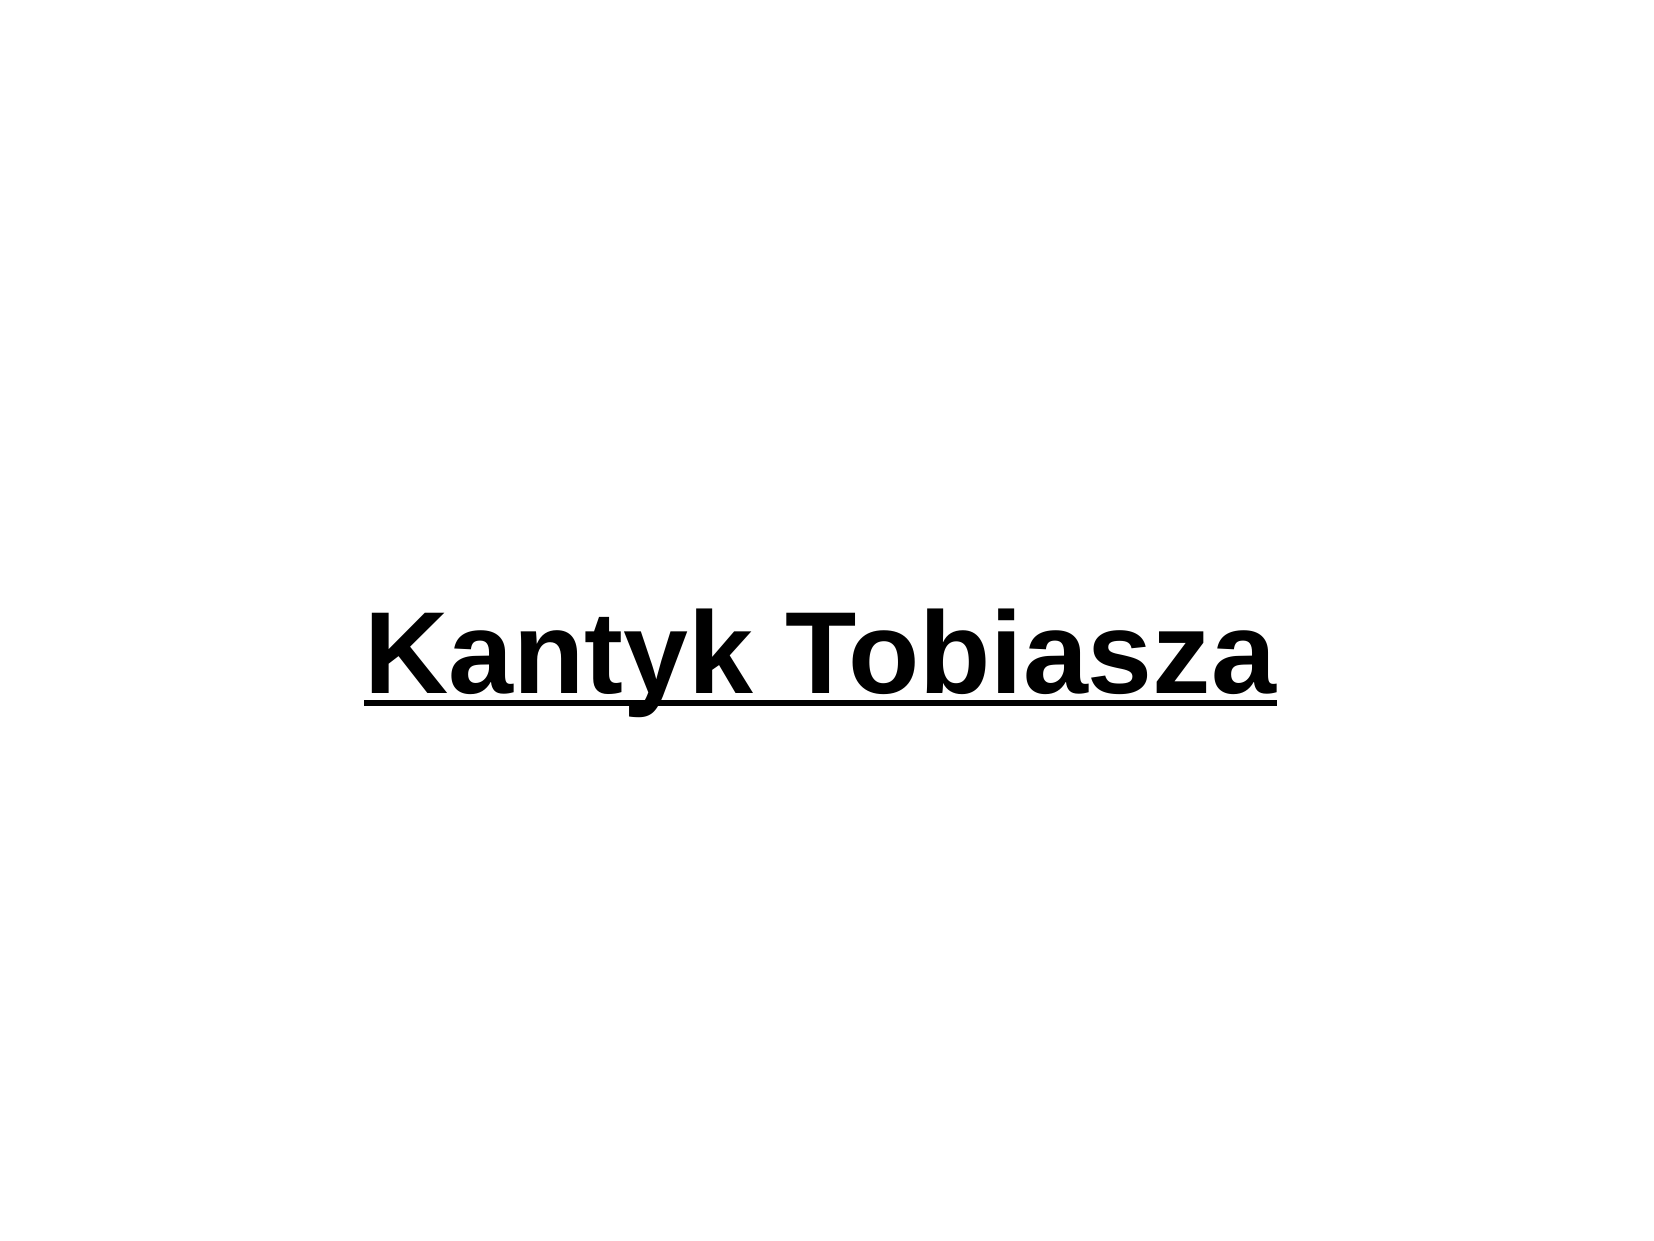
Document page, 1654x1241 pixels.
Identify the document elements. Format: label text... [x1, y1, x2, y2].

subtitle Kantyk Tobiasza [0, 0, 1642, 1241]
